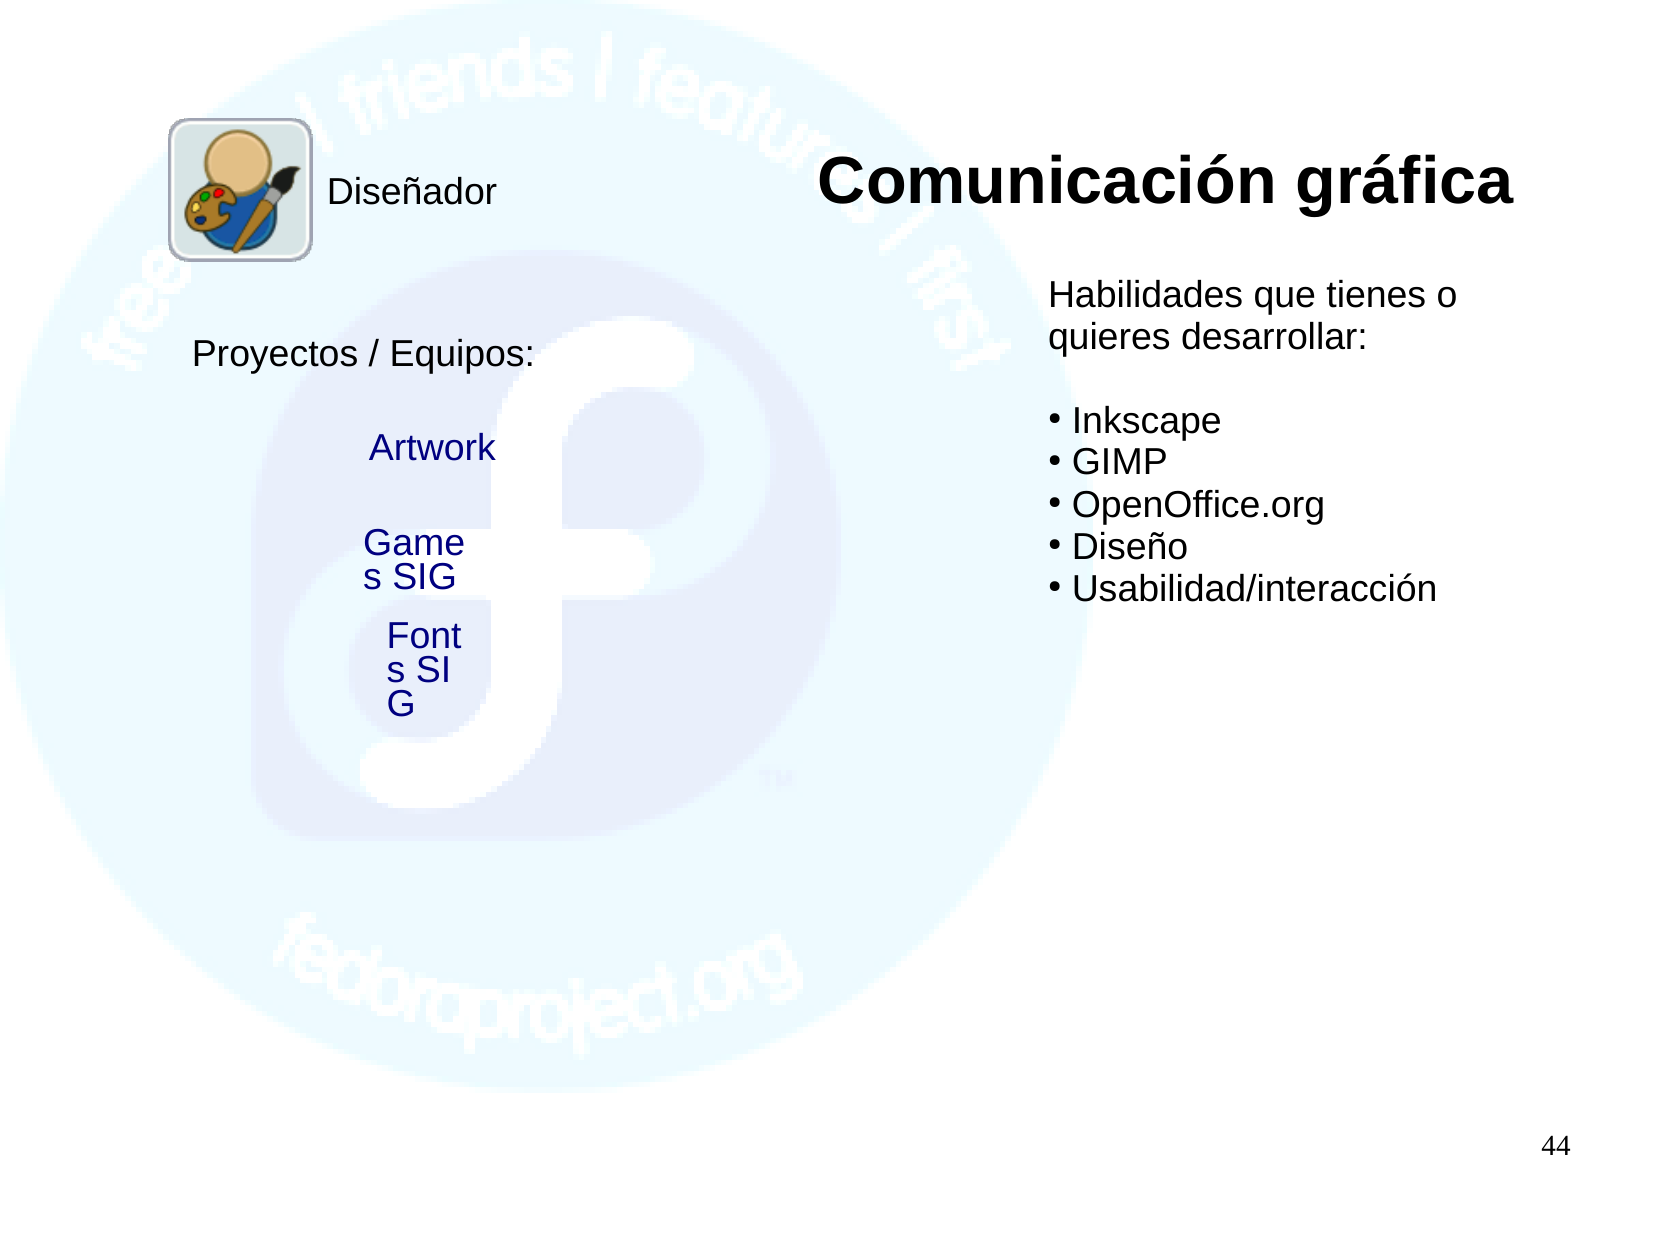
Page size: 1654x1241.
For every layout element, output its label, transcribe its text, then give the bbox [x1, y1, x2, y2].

picture [0, 0, 1093, 1230]
text_box Habilidades que tienes o quieres desarrollar: Inkscape GIMP OpenOffice.org Diseño Usabilidad/interacción [1033, 265, 1565, 1123]
text_box Games SIG [348, 514, 486, 571]
text_box Comunicación gráfica [803, 135, 1536, 226]
text_box Fonts SIG [371, 607, 496, 664]
text_box Proyectos / Equipos: [177, 324, 650, 382]
text_box Diseñador [312, 163, 514, 223]
text_box Artwork [354, 419, 709, 477]
